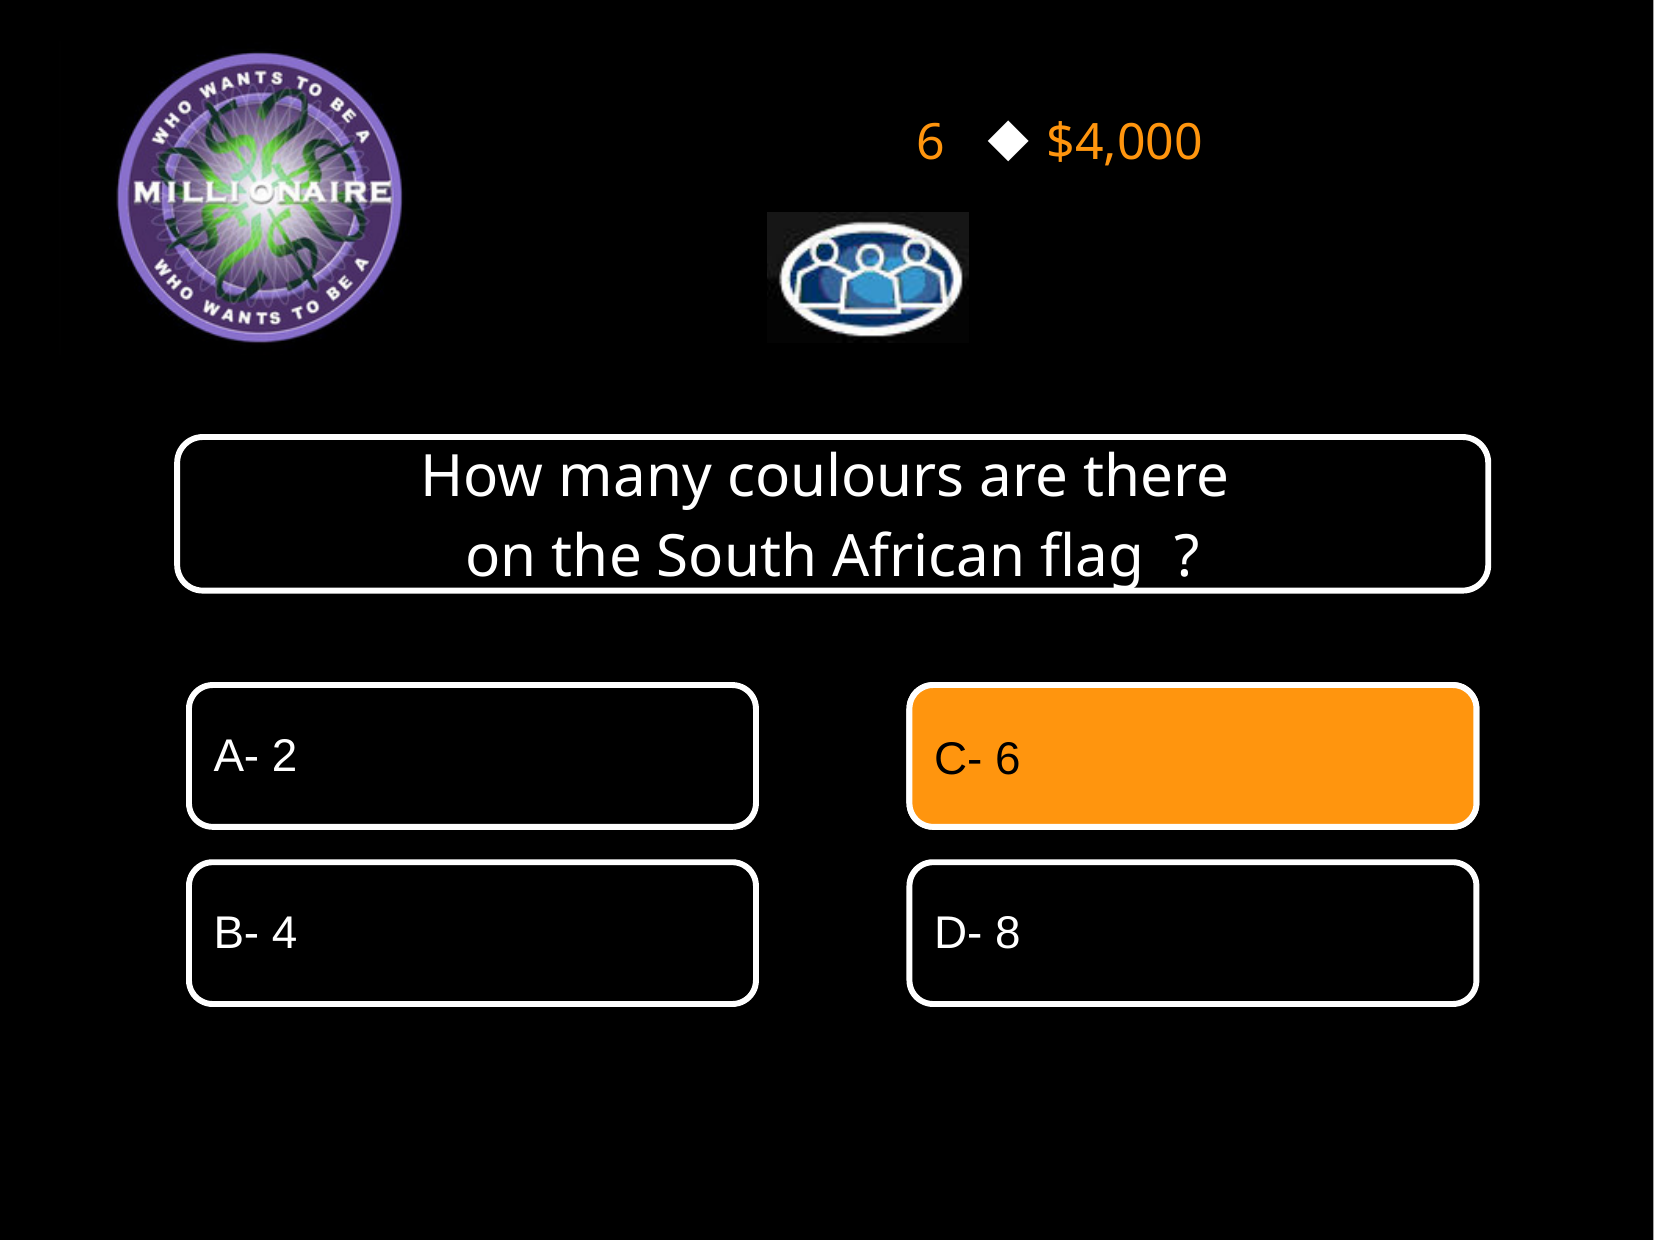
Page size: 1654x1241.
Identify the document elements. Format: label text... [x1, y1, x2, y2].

text_box How many coulours are there on the South African flag ? [177, 437, 1489, 591]
text_box A- 2 [188, 685, 756, 827]
text_box B- 4 [188, 862, 756, 1004]
picture [767, 212, 969, 343]
text_box D- 8 [909, 862, 1477, 1004]
text_box 6  $4,000 [774, 106, 1458, 257]
text_box C- 6 [909, 685, 1477, 827]
picture [59, 41, 477, 355]
